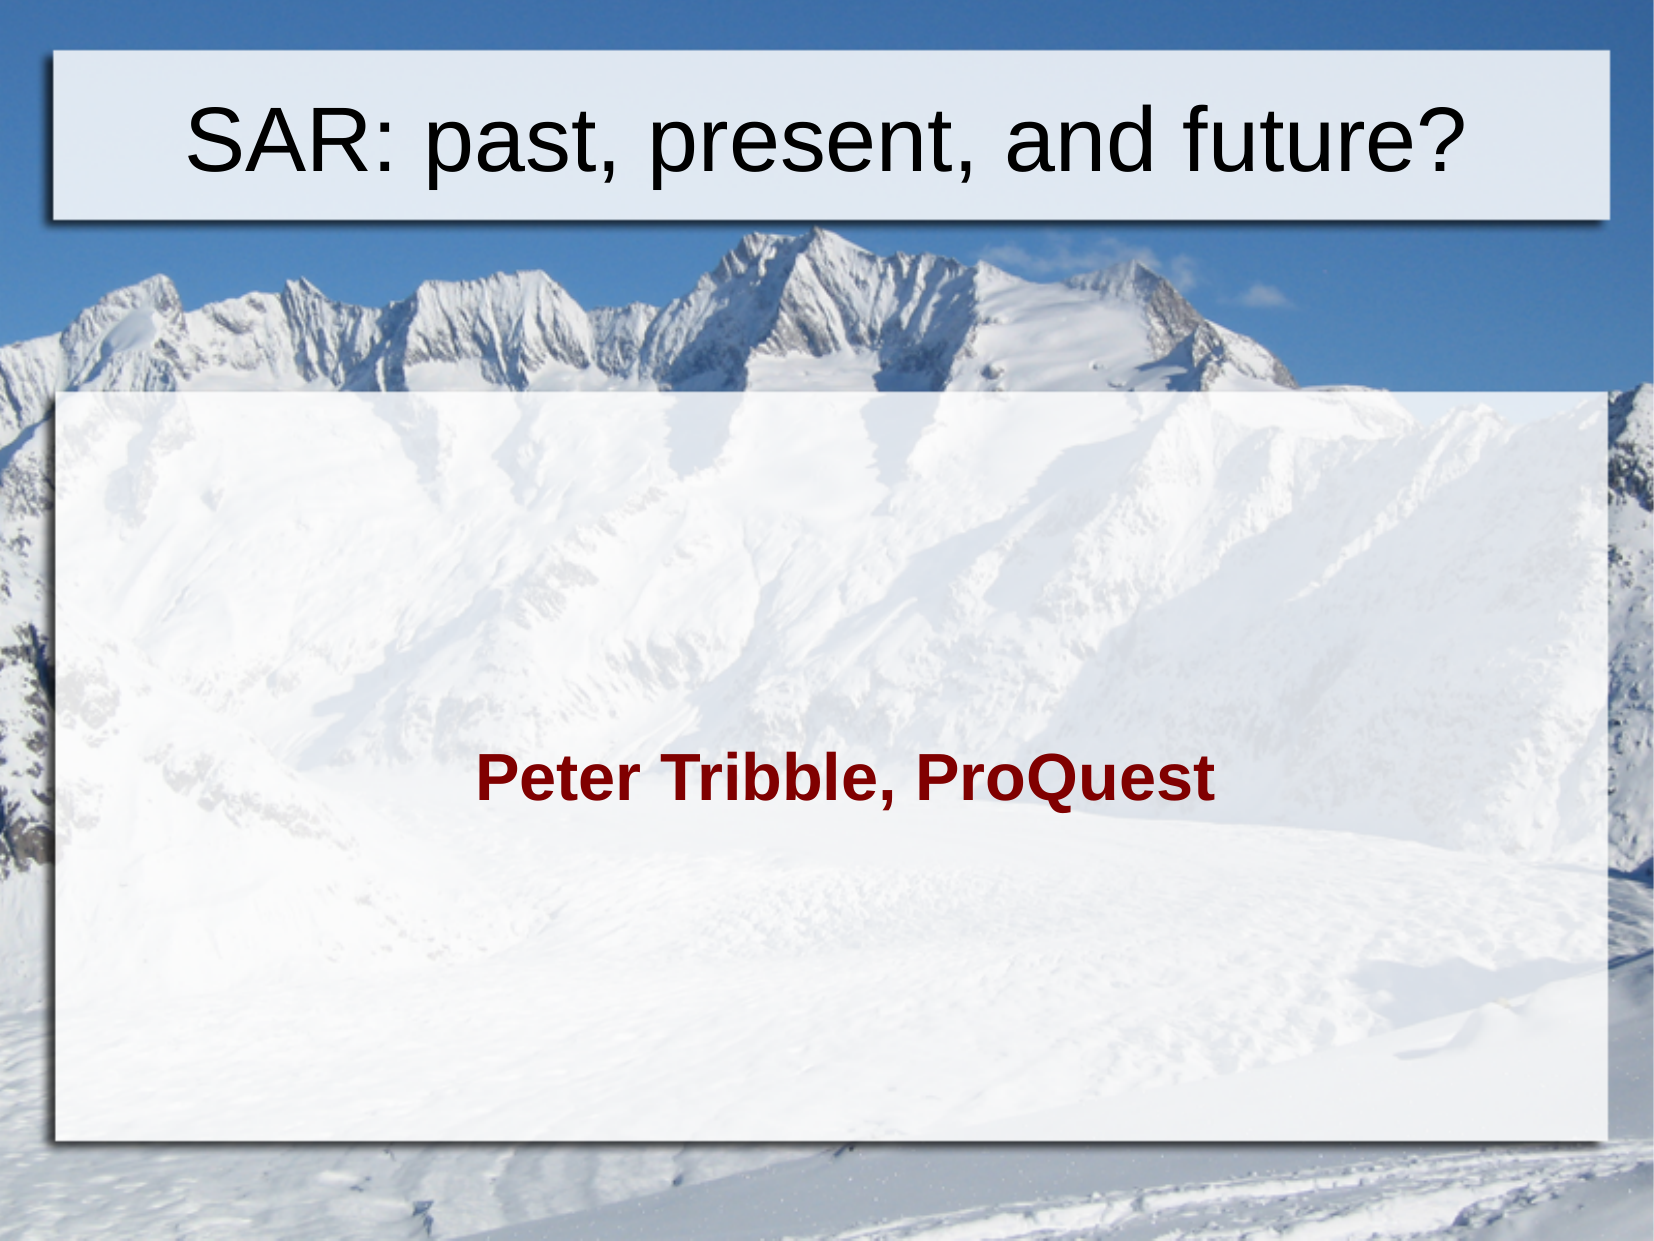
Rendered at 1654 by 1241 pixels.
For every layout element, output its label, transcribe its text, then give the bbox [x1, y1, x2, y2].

title SAR: past, present, and future? [59, 61, 1595, 219]
subtitle Peter Tribble, ProQuest [92, 429, 1576, 1126]
picture [0, 0, 1654, 1241]
